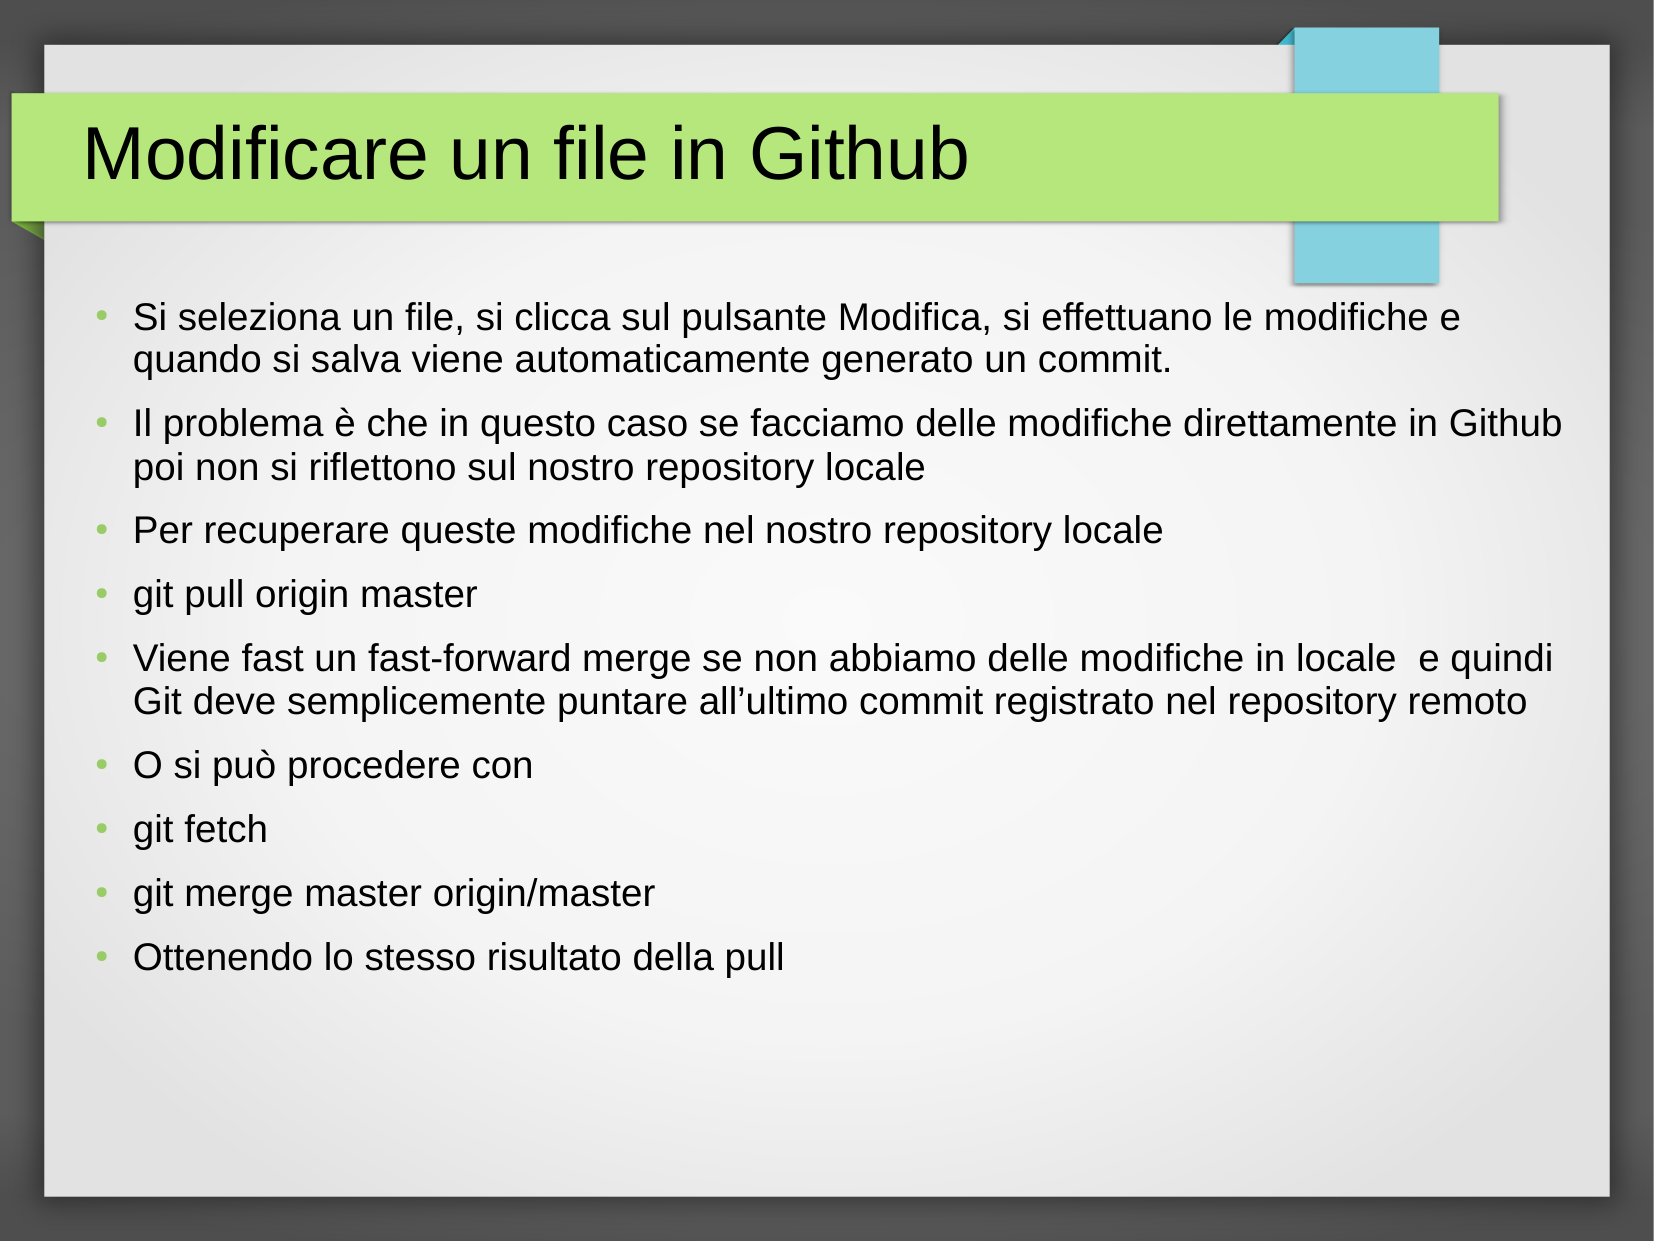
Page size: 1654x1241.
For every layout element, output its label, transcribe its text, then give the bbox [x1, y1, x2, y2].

picture [0, 0, 1654, 1241]
title Modificare un file in Github [82, 94, 1264, 213]
list Si seleziona un file, si clicca sul pulsante Modifica, si effettuano le modifiche e quando si salva viene automaticamente generato un commit. Il problema è che in questo caso se facciamo delle modifiche direttamente in Github poi non si riflettono sul nostro repository locale Per recuperare queste modifiche nel nostro repository locale git pull origin master Viene fast un fast-forward merge se non abbiamo delle modifiche in locale e quindi Git deve semplicemente puntare all’ultimo commit registrato nel repository remoto O si può procedere con git fetch git merge master origin/master Ottenendo lo stesso risultato della pull [82, 295, 1571, 1015]
